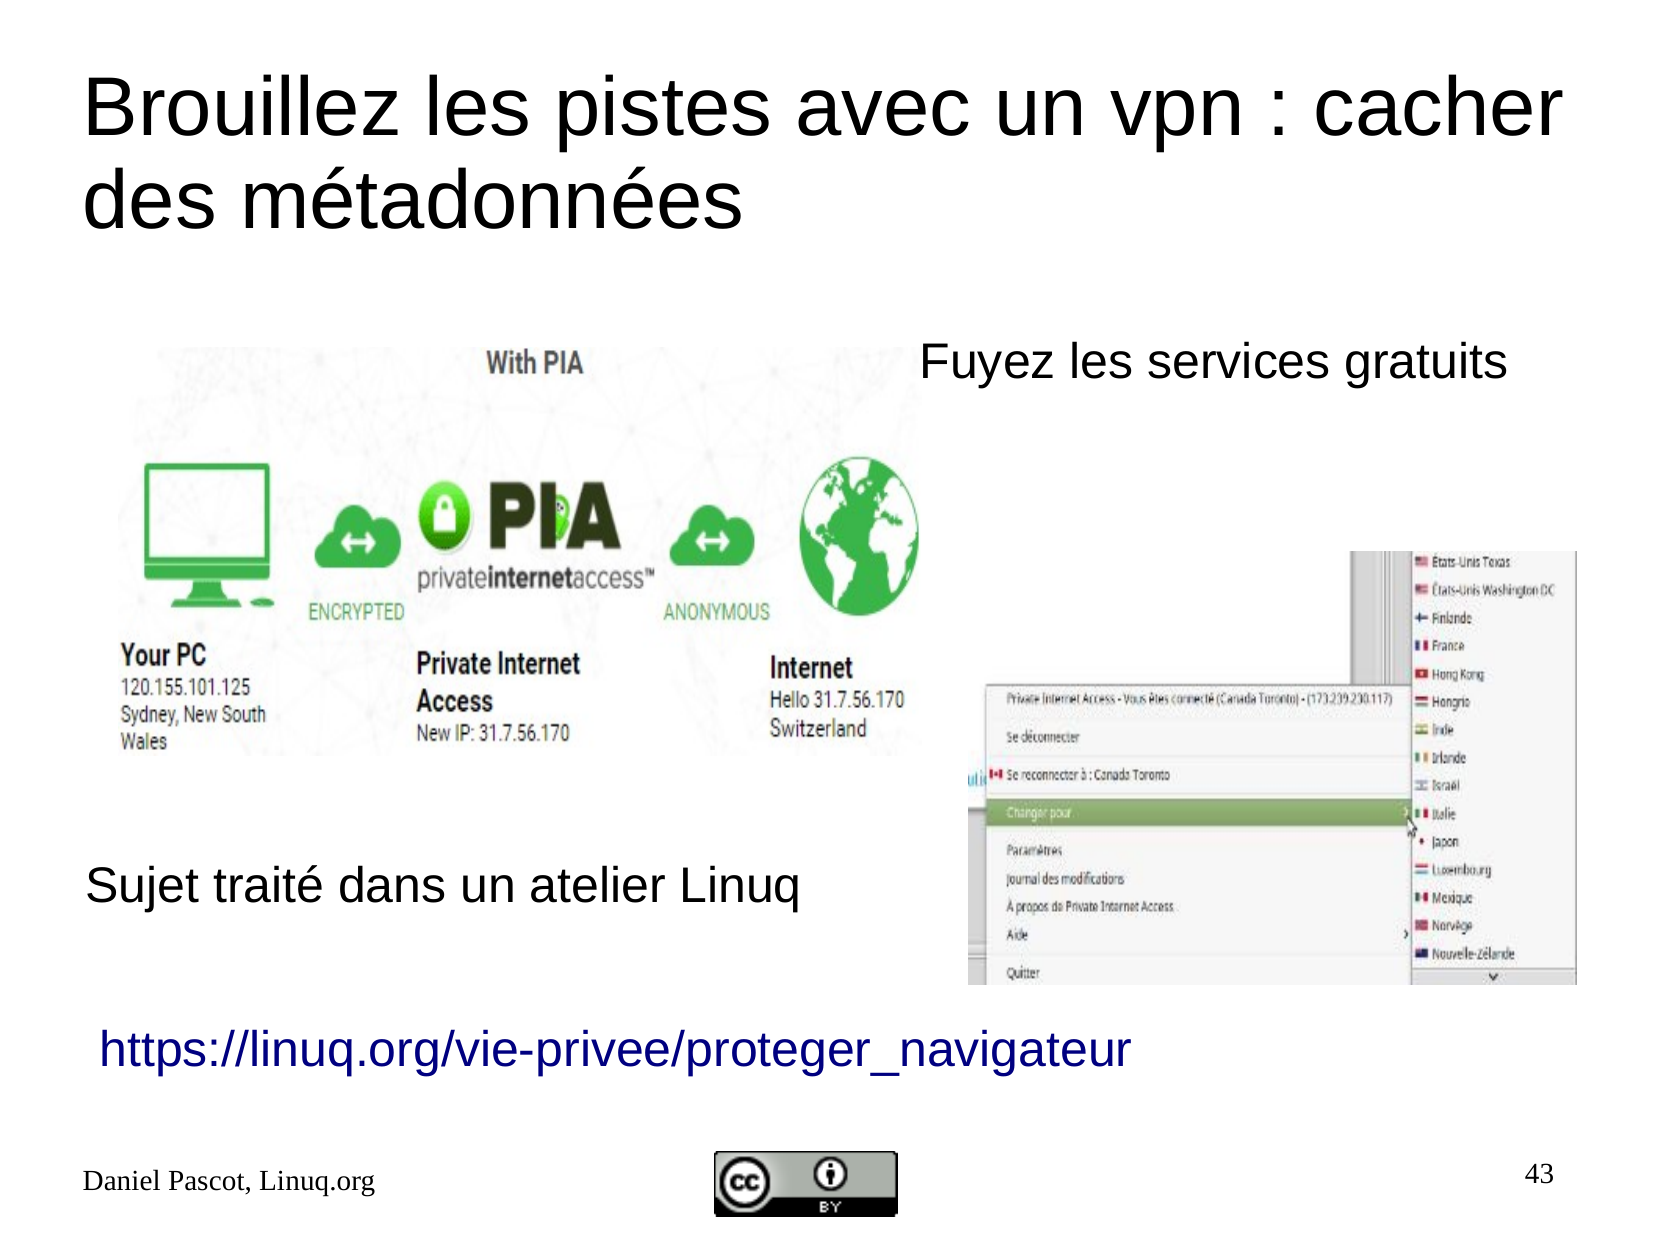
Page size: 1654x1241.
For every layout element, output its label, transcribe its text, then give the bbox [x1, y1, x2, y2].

picture [118, 347, 922, 756]
text_box Fuyez les services gratuits [904, 325, 1524, 402]
picture [968, 551, 1577, 985]
text_box Sujet traité dans un atelier Linuq [70, 850, 818, 927]
picture [714, 1151, 898, 1217]
title Brouillez les pistes avec un vpn : cacher des métadonnées [82, 49, 1571, 257]
text_box https://linuq.org/vie-privee/proteger_navigateur [70, 1013, 1335, 1146]
